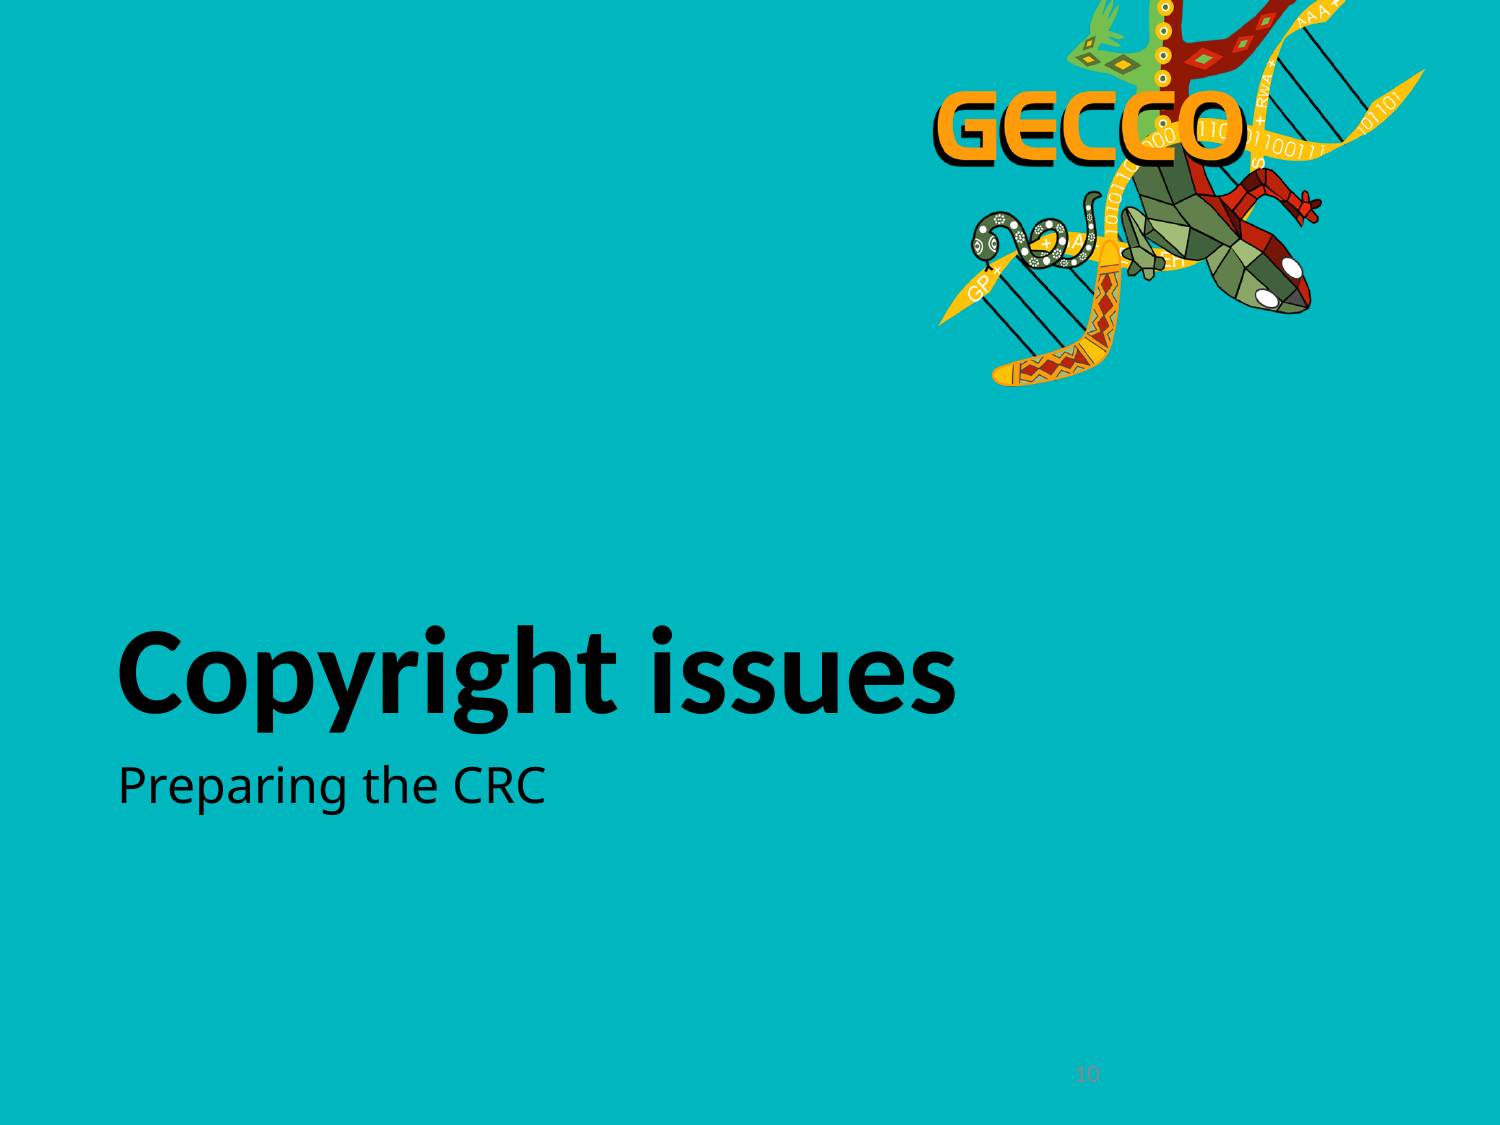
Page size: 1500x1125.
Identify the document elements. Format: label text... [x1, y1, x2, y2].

picture [919, 0, 1439, 400]
list Preparing the CRC [102, 752, 1397, 999]
title Copyright issues [102, 280, 1397, 749]
text_box <number> [1059, 1042, 1397, 1103]
